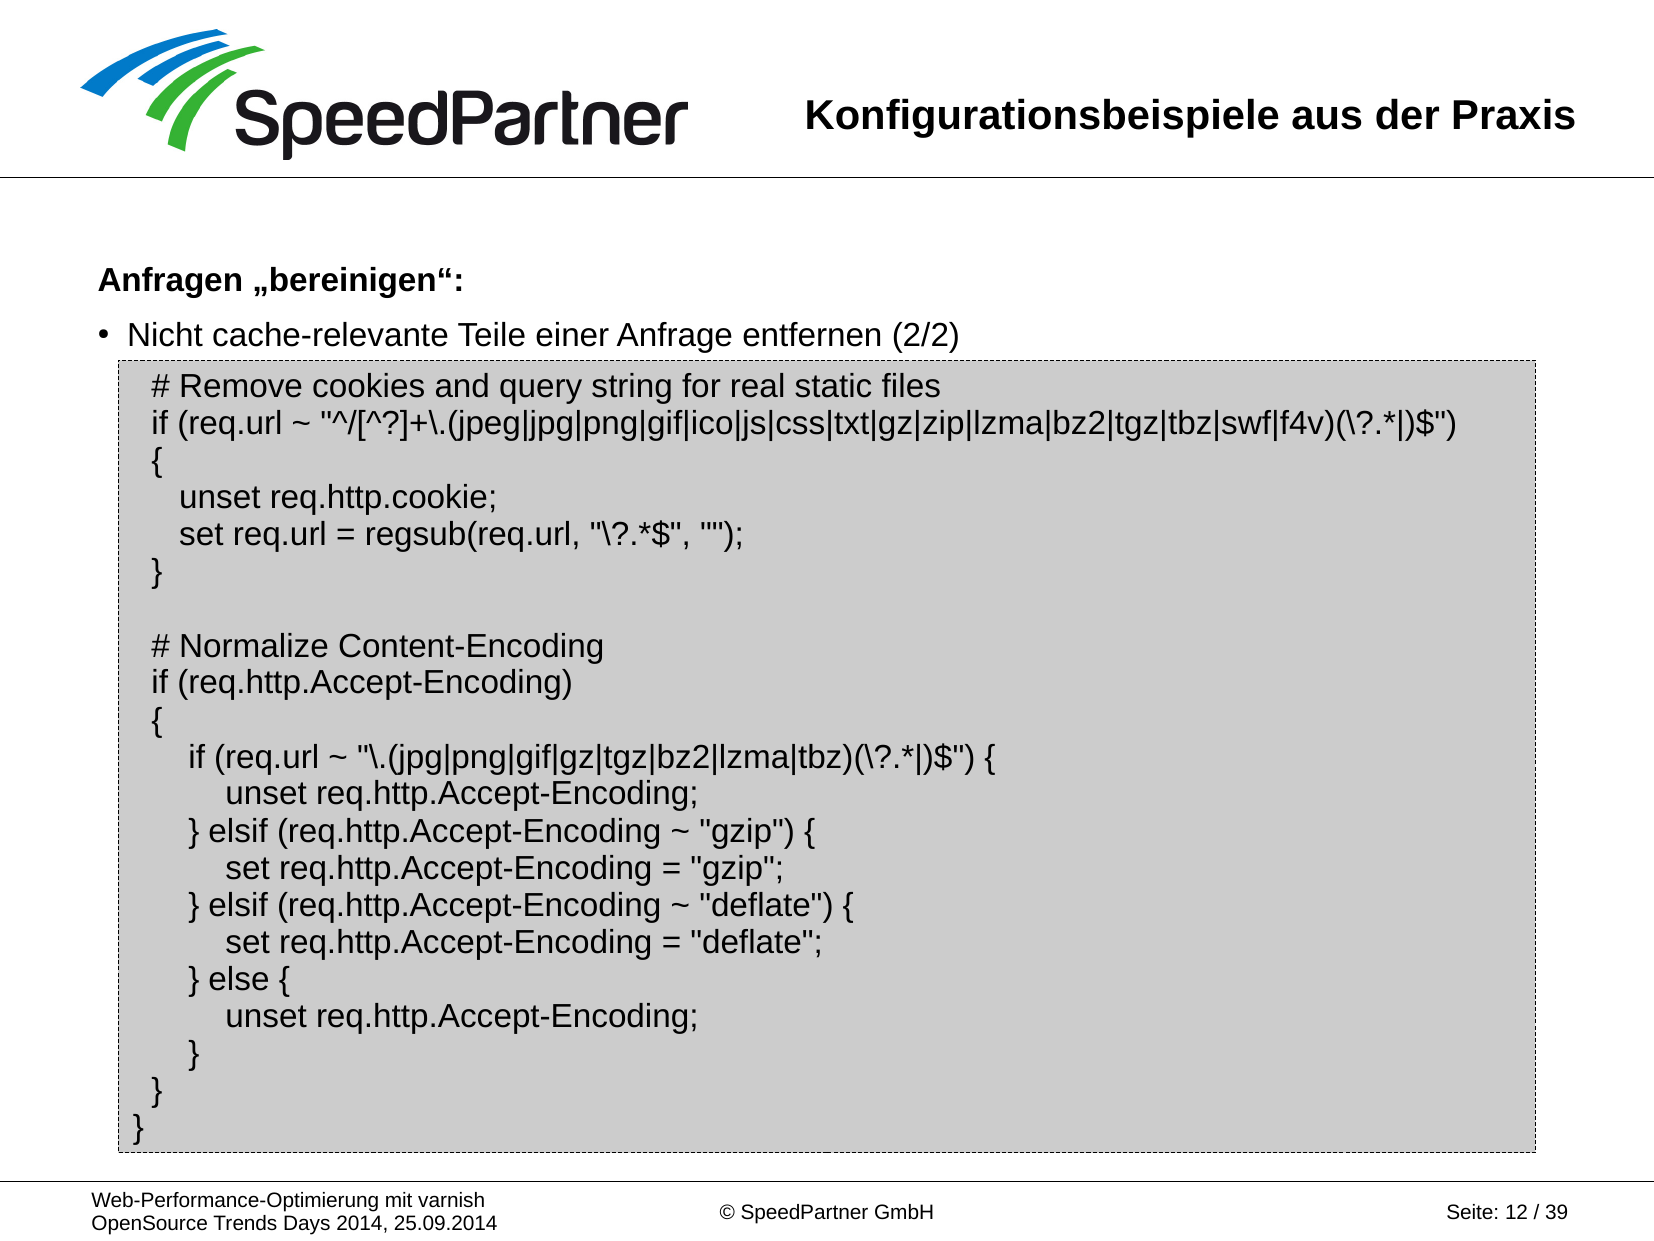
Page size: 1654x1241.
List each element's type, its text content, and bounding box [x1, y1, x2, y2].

text_box # Remove cookies and query string for real static files if (req.url ~ "^/[^?]+\.(jpeg|jpg|png|gif|ico|js|css|txt|gz|zip|lzma|bz2|tgz|tbz|swf|f4v)(\?.*|)$") { unset req.http.cookie; set req.url = regsub(req.url, "\?.*$", ""); } # Normalize Content-Encoding if (req.http.Accept-Encoding) { if (req.url ~ "\.(jpg|png|gif|gz|tgz|bz2|lzma|tbz)(\?.*|)$") { unset req.http.Accept-Encoding; } elsif (req.http.Accept-Encoding ~ "gzip") { set req.http.Accept-Encoding = "gzip"; } elsif (req.http.Accept-Encoding ~ "deflate") { set req.http.Accept-Encoding = "deflate"; } else { unset req.http.Accept-Encoding; } } } [118, 360, 1536, 1153]
title Konfigurationsbeispiele aus der Praxis [590, 70, 1577, 160]
text_box Anfragen „bereinigen“: Nicht cache-relevante Teile einer Anfrage entfernen (2/2) [82, 254, 1565, 1177]
picture [80, 29, 688, 160]
